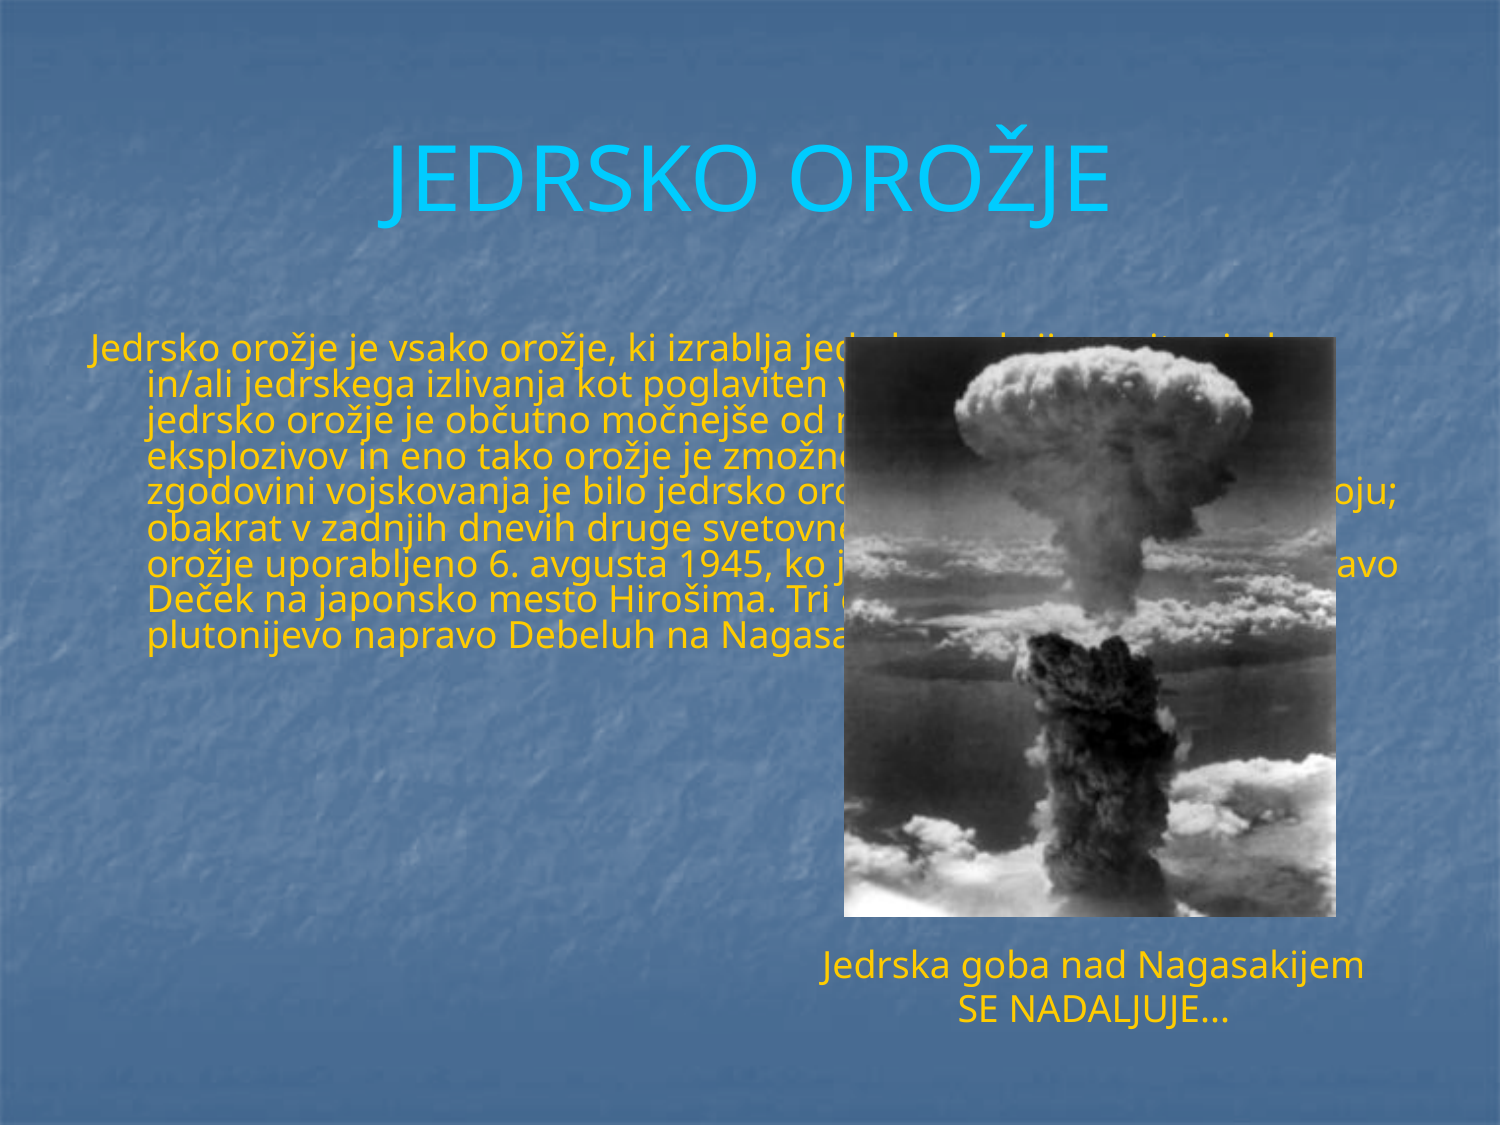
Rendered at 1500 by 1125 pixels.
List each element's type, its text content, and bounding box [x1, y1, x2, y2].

list Jedrska goba nad Nagasakijem SE NADALJUJE... [762, 324, 1425, 1071]
title JEDRSKO OROŽJE [75, 62, 1425, 288]
picture [0, 0, 1500, 1125]
list Jedrsko orožje je vsako orožje, ki izrablja jedrske reakcije cepitve jedra in/ali jedrskega izlivanja kot poglaviten vir uničevalne sile. Vsako jedrsko orožje je občutno močnejše od največjih konvencionalnih eksplozivov in eno tako orožje je zmožno uničiti celotno mesto. V zgodovini vojskovanja je bilo jedrsko orožje uporabljeno dvakrat v boju; obakrat v zadnjih dnevih druge svetovne vojne. Prvič je bilo jedrsko orožje uporabljeno 6. avgusta 1945, ko je ZDA odvrgla uransko napravo Deček na japonsko mesto Hirošima. Tri dni kasneje je ZDA odvrgla plutonijevo napravo Debeluh na Nagasaki. [75, 324, 762, 1000]
